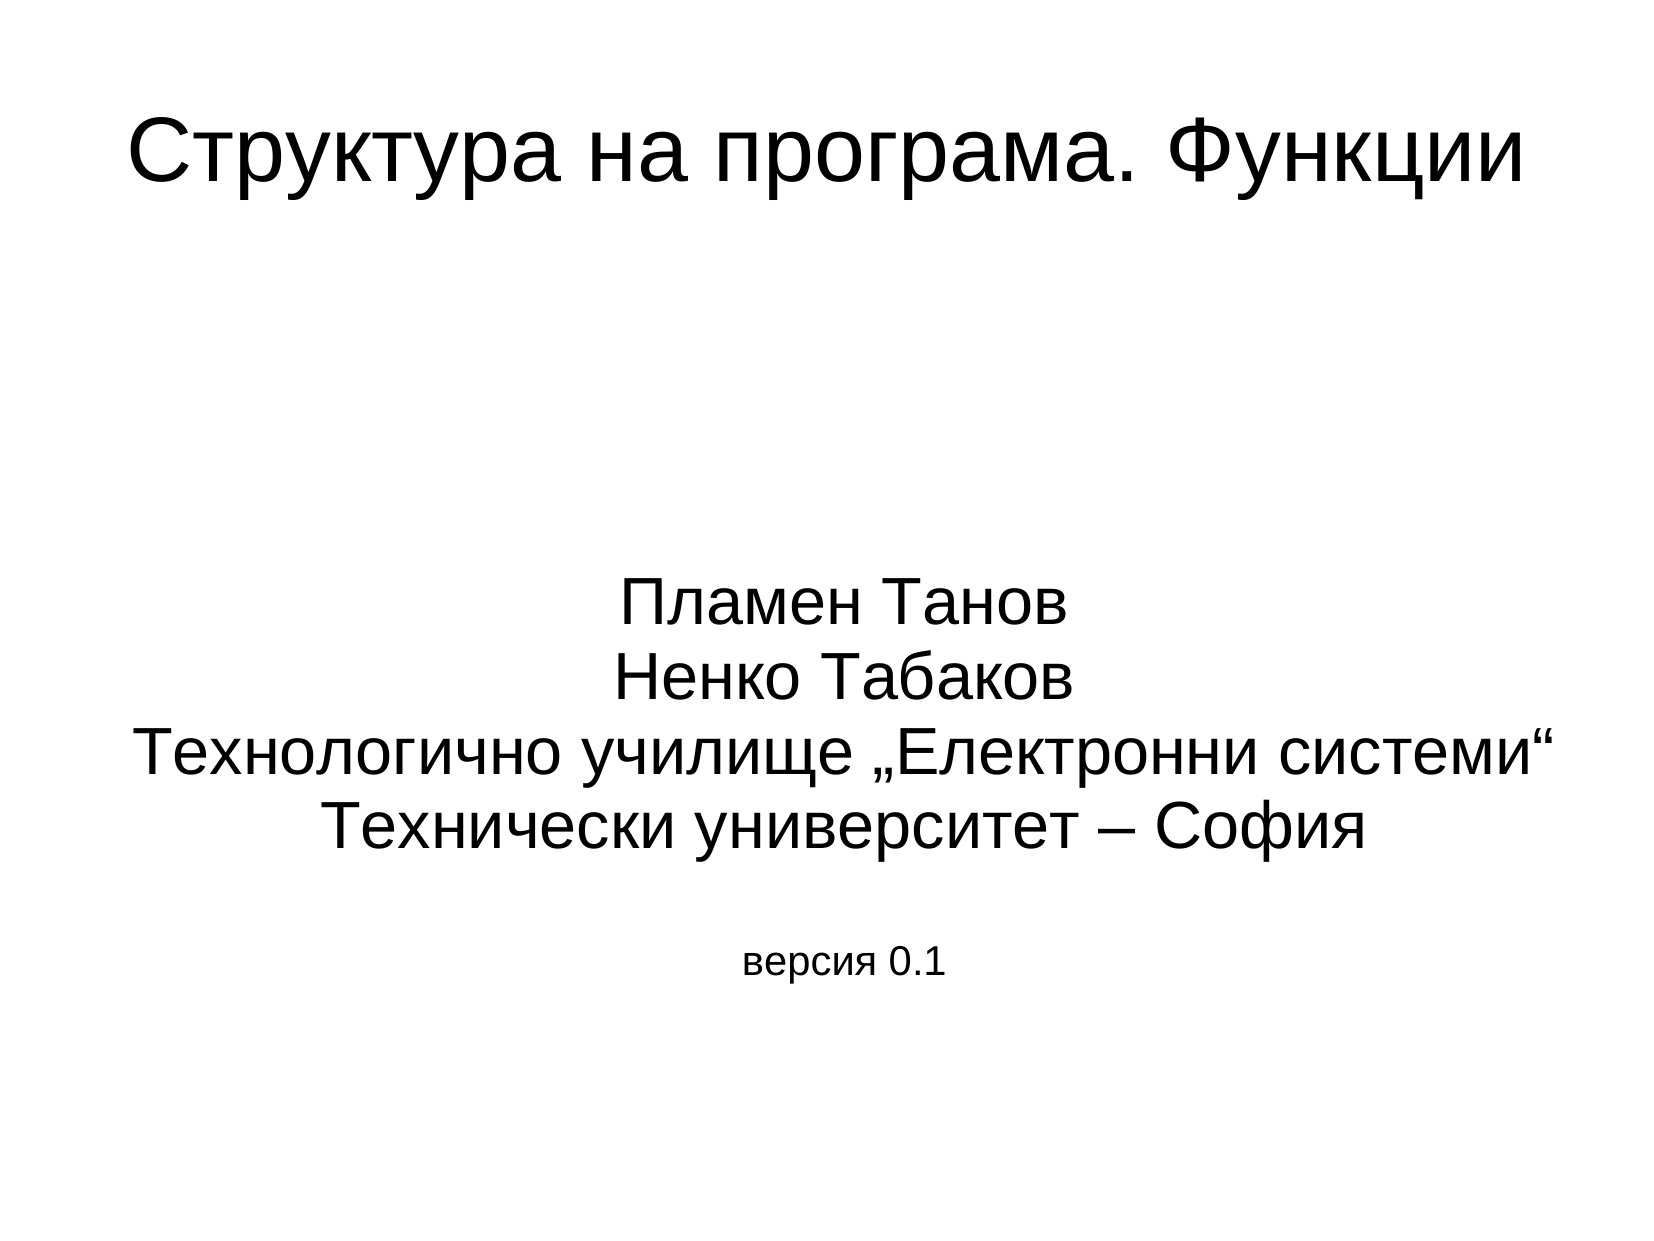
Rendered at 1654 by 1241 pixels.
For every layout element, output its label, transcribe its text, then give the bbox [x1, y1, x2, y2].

subtitle Пламен Танов Ненко Табаков Технологично училище „Електронни системи“ Технически университет – София версия 0.1 [82, 290, 1571, 1109]
title Структура на програма. Функции [121, 46, 1534, 254]
